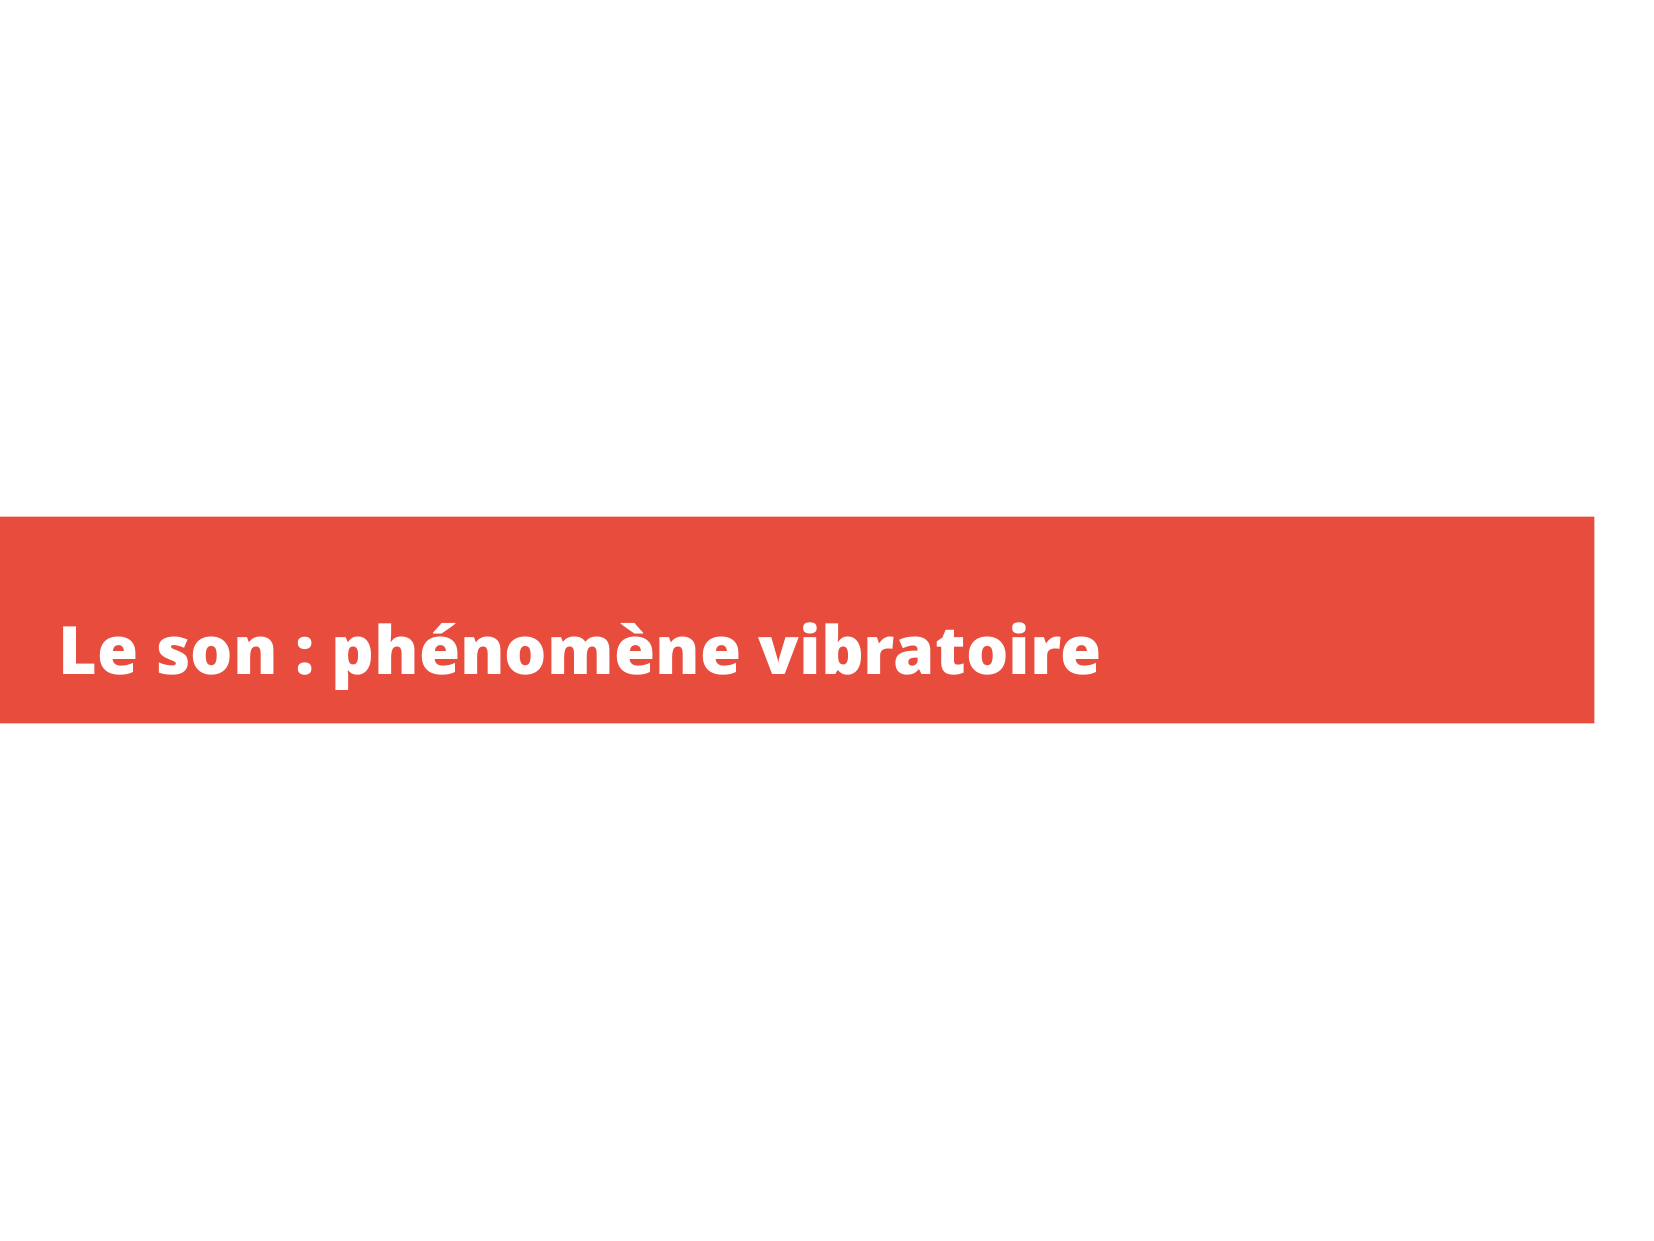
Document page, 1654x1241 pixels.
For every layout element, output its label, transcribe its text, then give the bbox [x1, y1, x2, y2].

title Le son : phénomène vibratoire [59, 546, 1595, 694]
